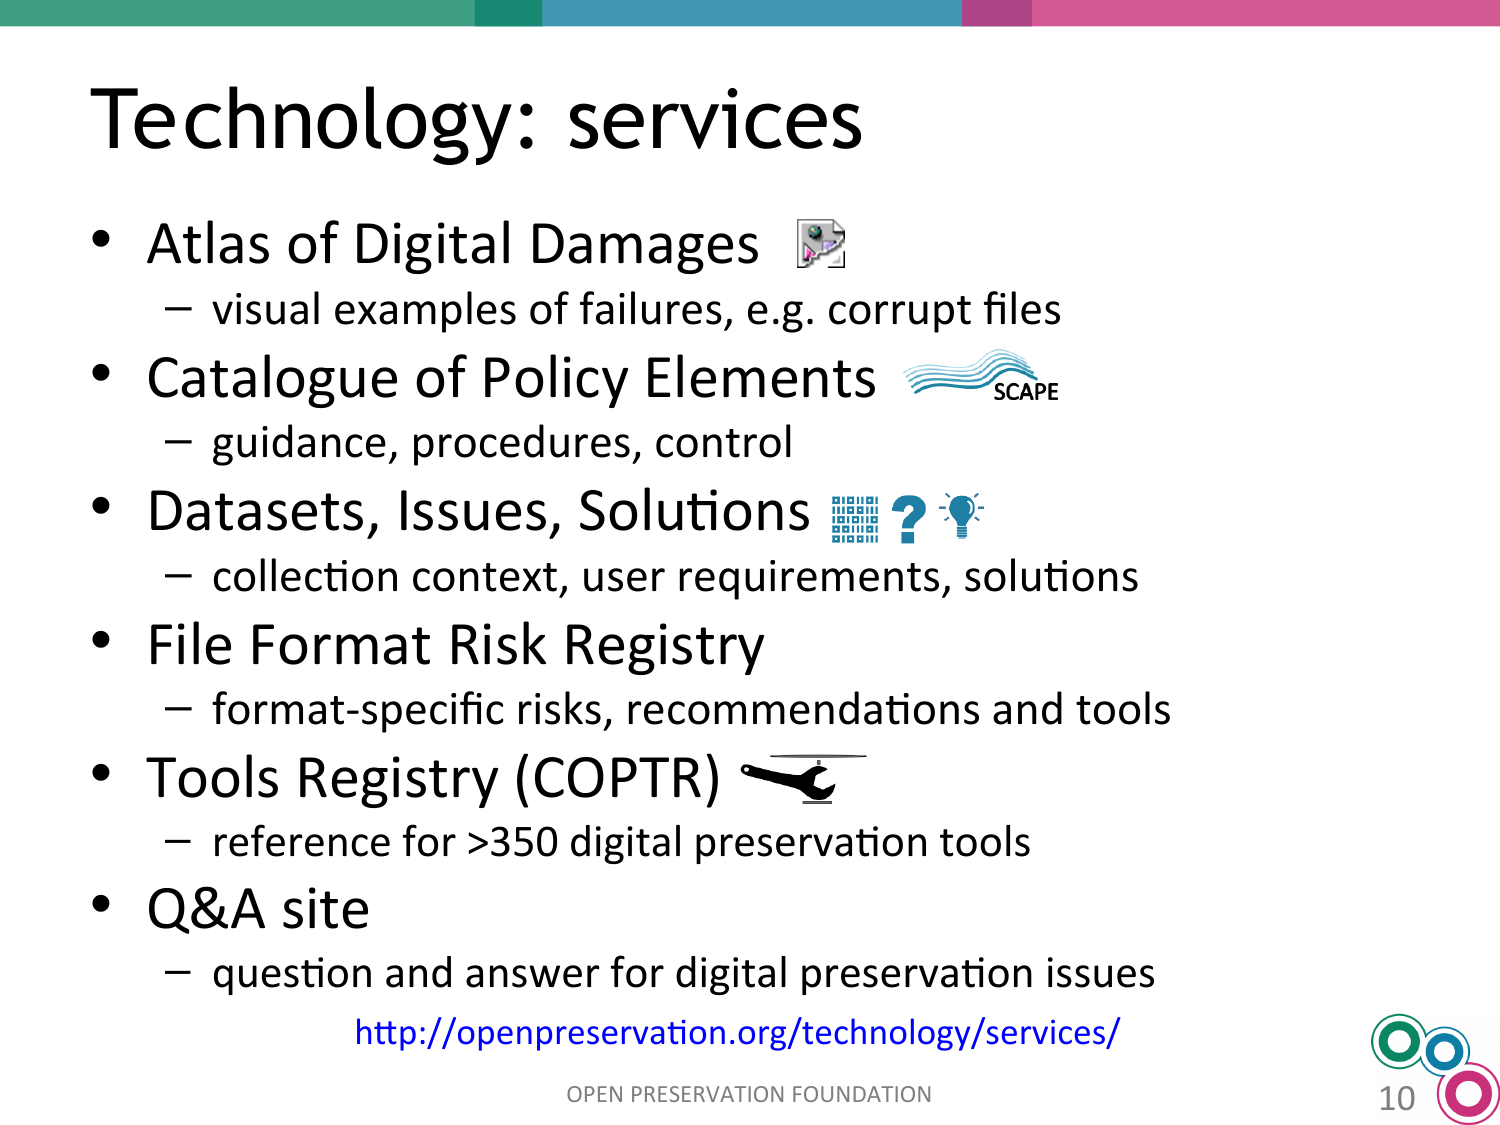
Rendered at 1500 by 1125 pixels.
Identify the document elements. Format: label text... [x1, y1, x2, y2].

picture [939, 491, 986, 539]
picture [903, 349, 1058, 400]
title Technology: services [75, 45, 1426, 185]
picture [1371, 1013, 1500, 1125]
text_box http://openpreservation.org/technology/services/ [112, 999, 1365, 1061]
picture [832, 491, 880, 547]
picture [797, 219, 845, 268]
picture [891, 491, 928, 546]
list Atlas of Digital Damages visual examples of failures, e.g. corrupt files Catalogue of Policy Elements guidance, procedures, control Datasets, Issues, Solutions collection context, user requirements, solutions File Format Risk Registry format-specific risks, recommendations and tools Tools Registry (COPTR) reference for >350 digital preservation tools Q&A site question and answer for digital preservation issues [75, 208, 1426, 1005]
